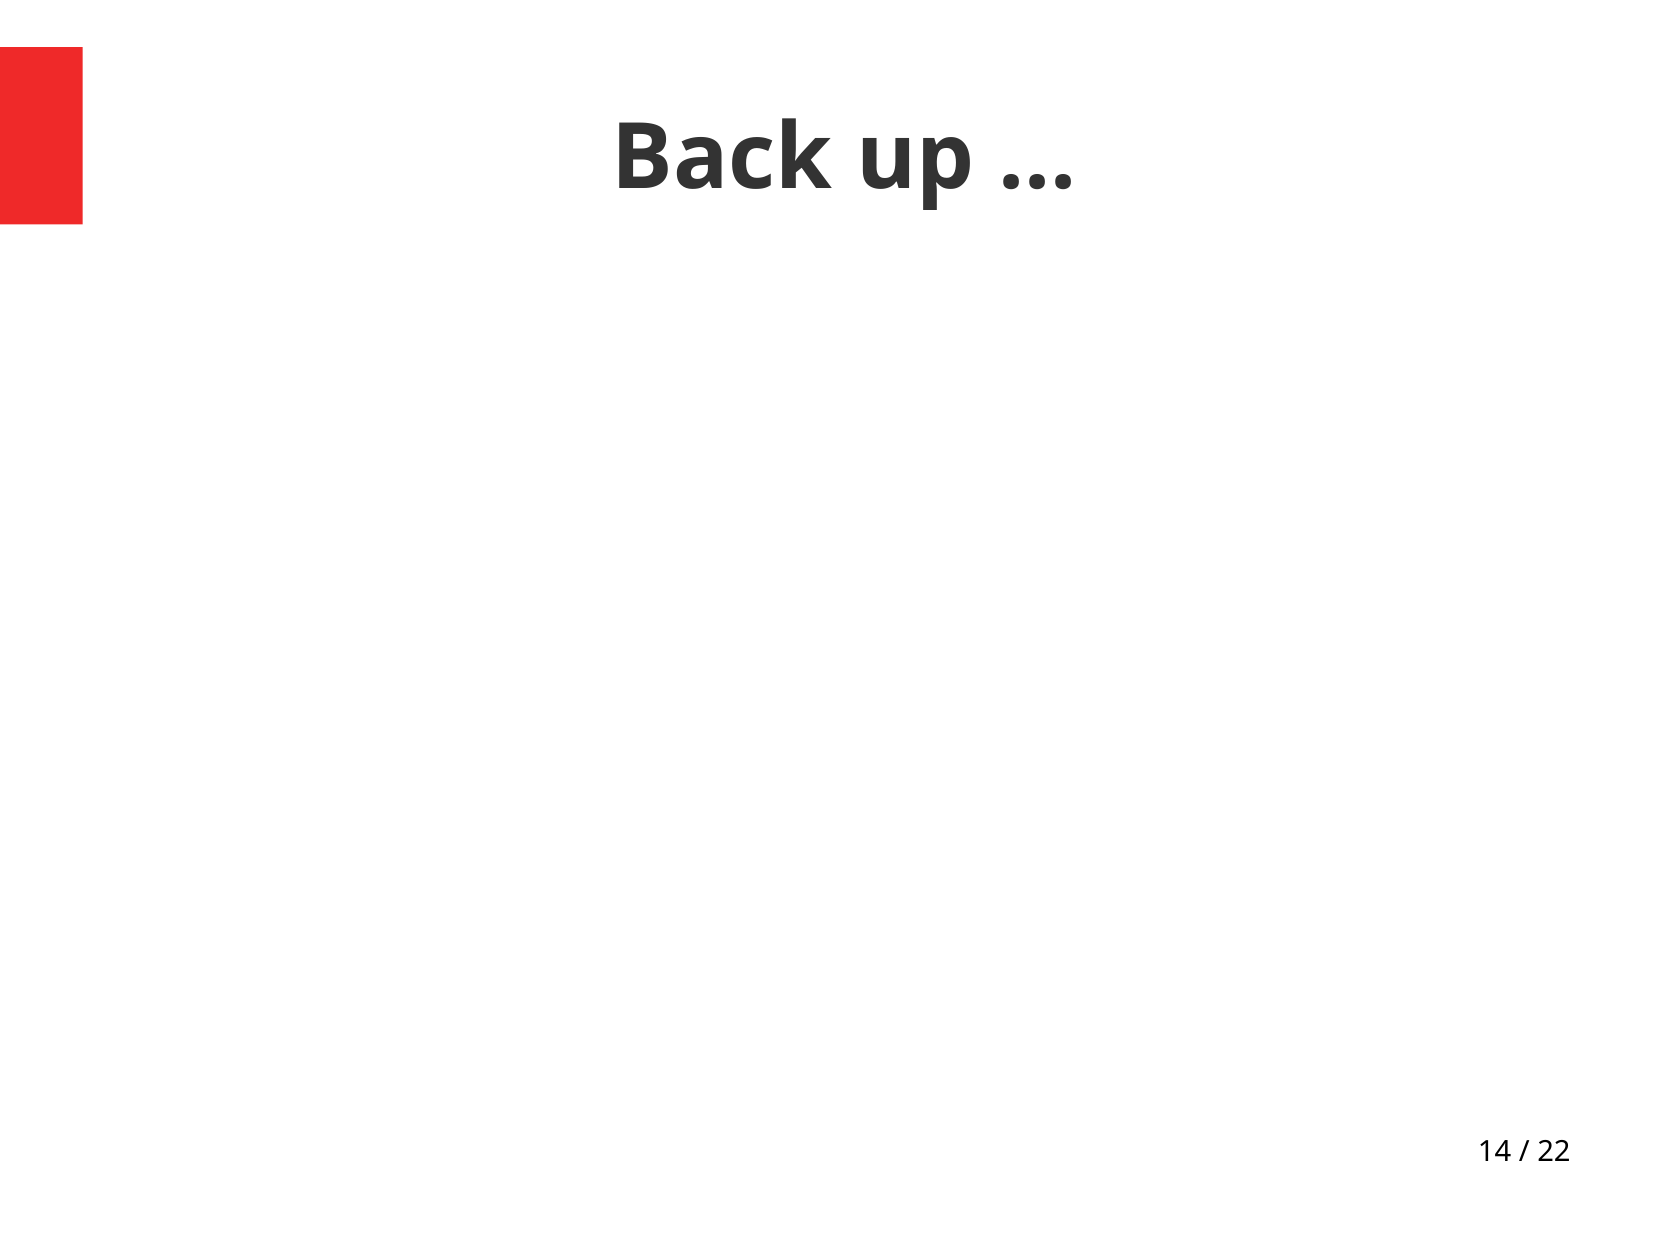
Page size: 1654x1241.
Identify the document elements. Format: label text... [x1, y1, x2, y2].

title Back up ... [118, 49, 1571, 257]
